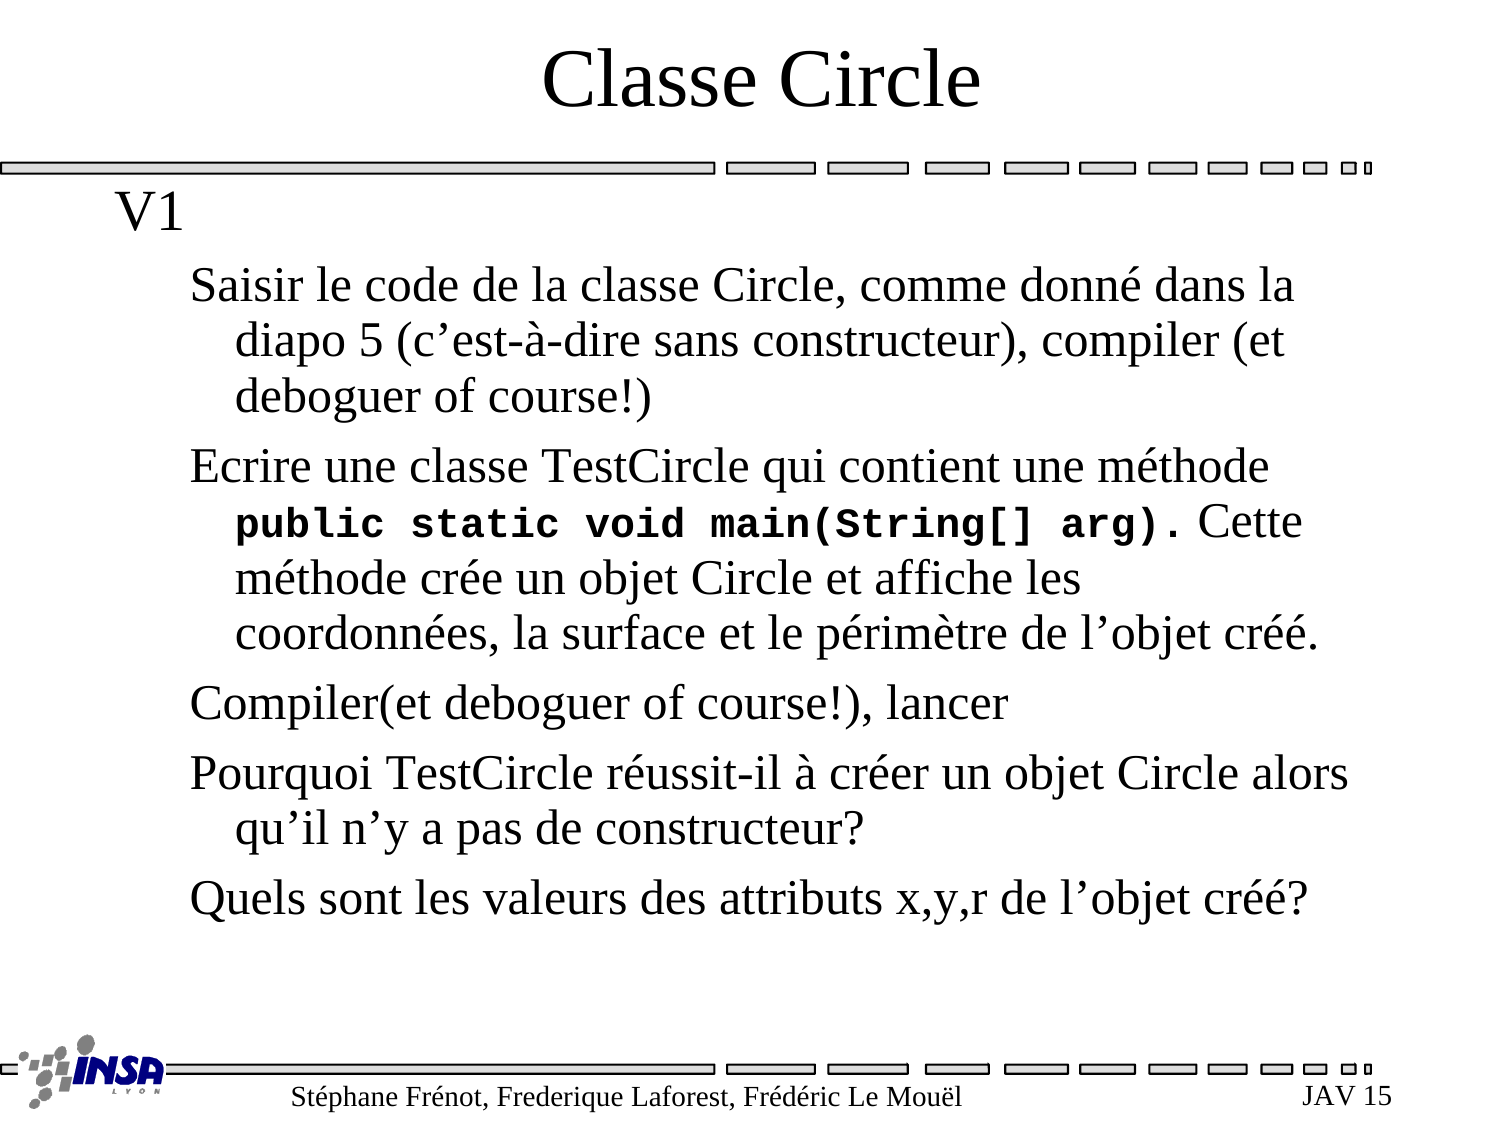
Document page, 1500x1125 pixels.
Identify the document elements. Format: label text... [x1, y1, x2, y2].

title Classe Circle [125, 0, 1400, 162]
list V1 Saisir le code de la classe Circle, comme donné dans la diapo 5 (c’est-à-dire sans constructeur), compiler (et deboguer of course!) Ecrire une classe TestCircle qui contient une méthode public static void main(String[] arg). Cette méthode crée un objet Circle et affiche les coordonnées, la surface et le périmètre de l’objet créé. Compiler(et deboguer of course!), lancer Pourquoi TestCircle réussit-il à créer un objet Circle alors qu’il n’y a pas de constructeur? Quels sont les valeurs des attributs x,y,r de l’objet créé? [99, 174, 1375, 1000]
